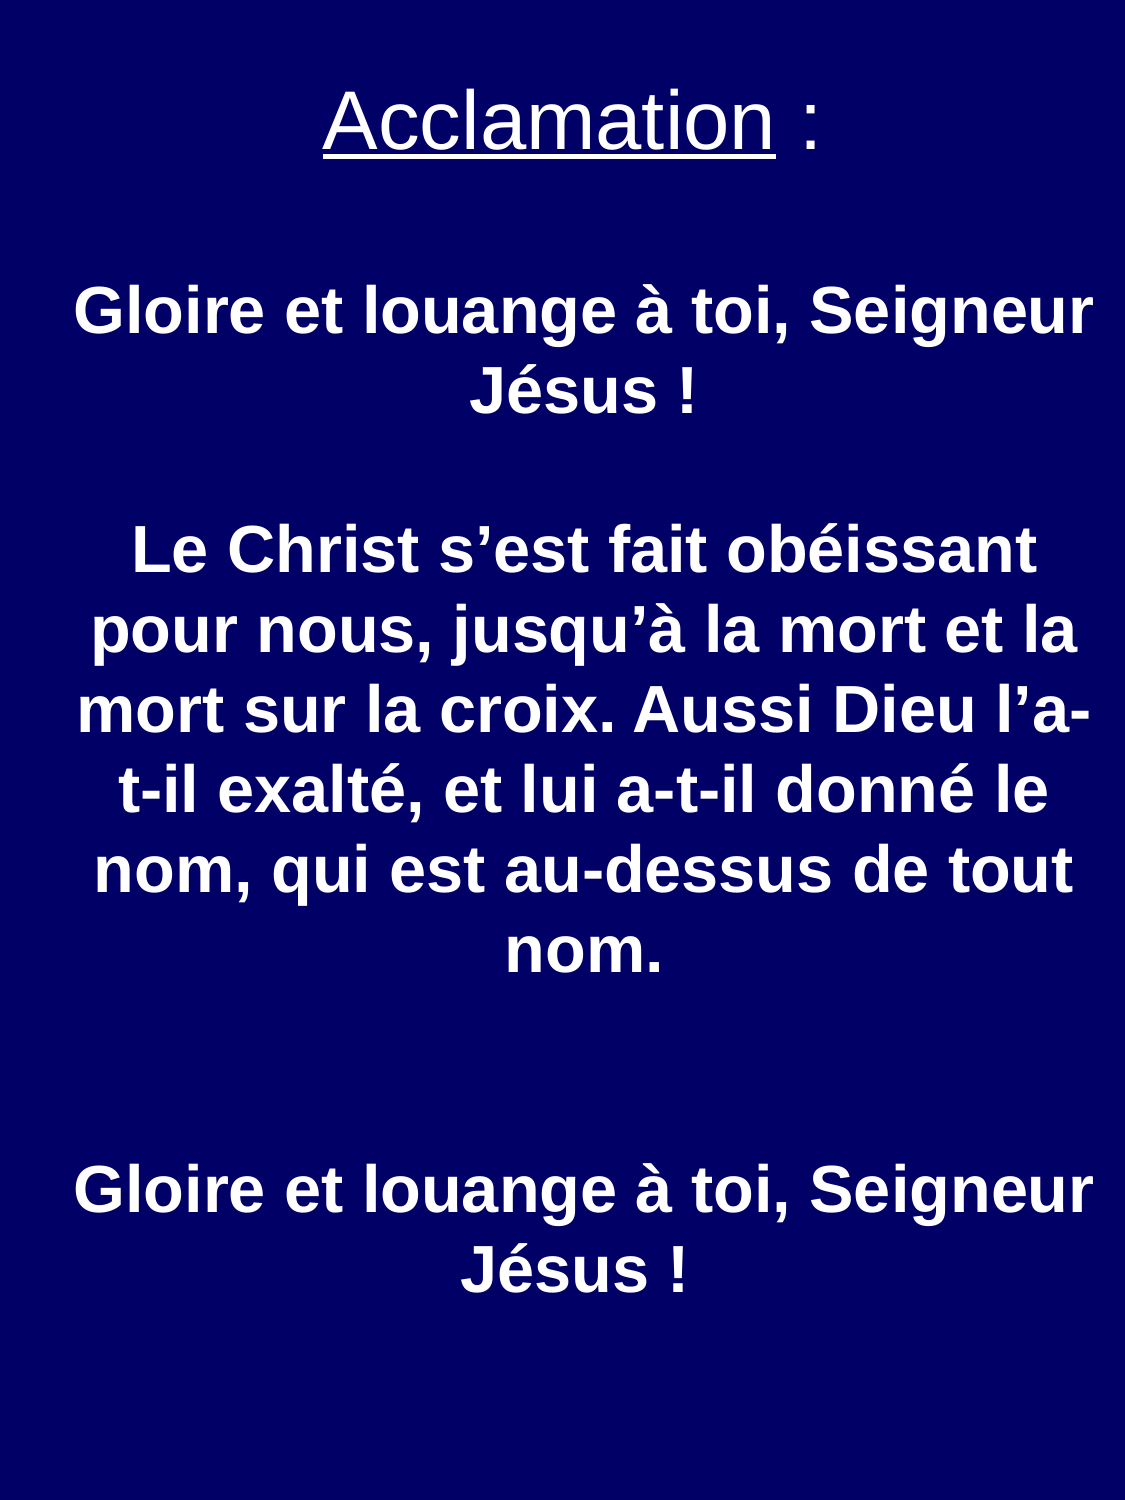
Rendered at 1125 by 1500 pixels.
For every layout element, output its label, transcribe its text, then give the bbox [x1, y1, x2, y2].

text_box Acclamation : Gloire et louange à toi, Seigneur Jésus ! Le Christ s’est fait obéissant pour nous, jusqu’à la mort et la mort sur la croix. Aussi Dieu l’a-t-il exalté, et lui a-t-il donné le nom, qui est au-dessus de tout nom. Gloire et louange à toi, Seigneur Jésus ! [47, 59, 1122, 1193]
